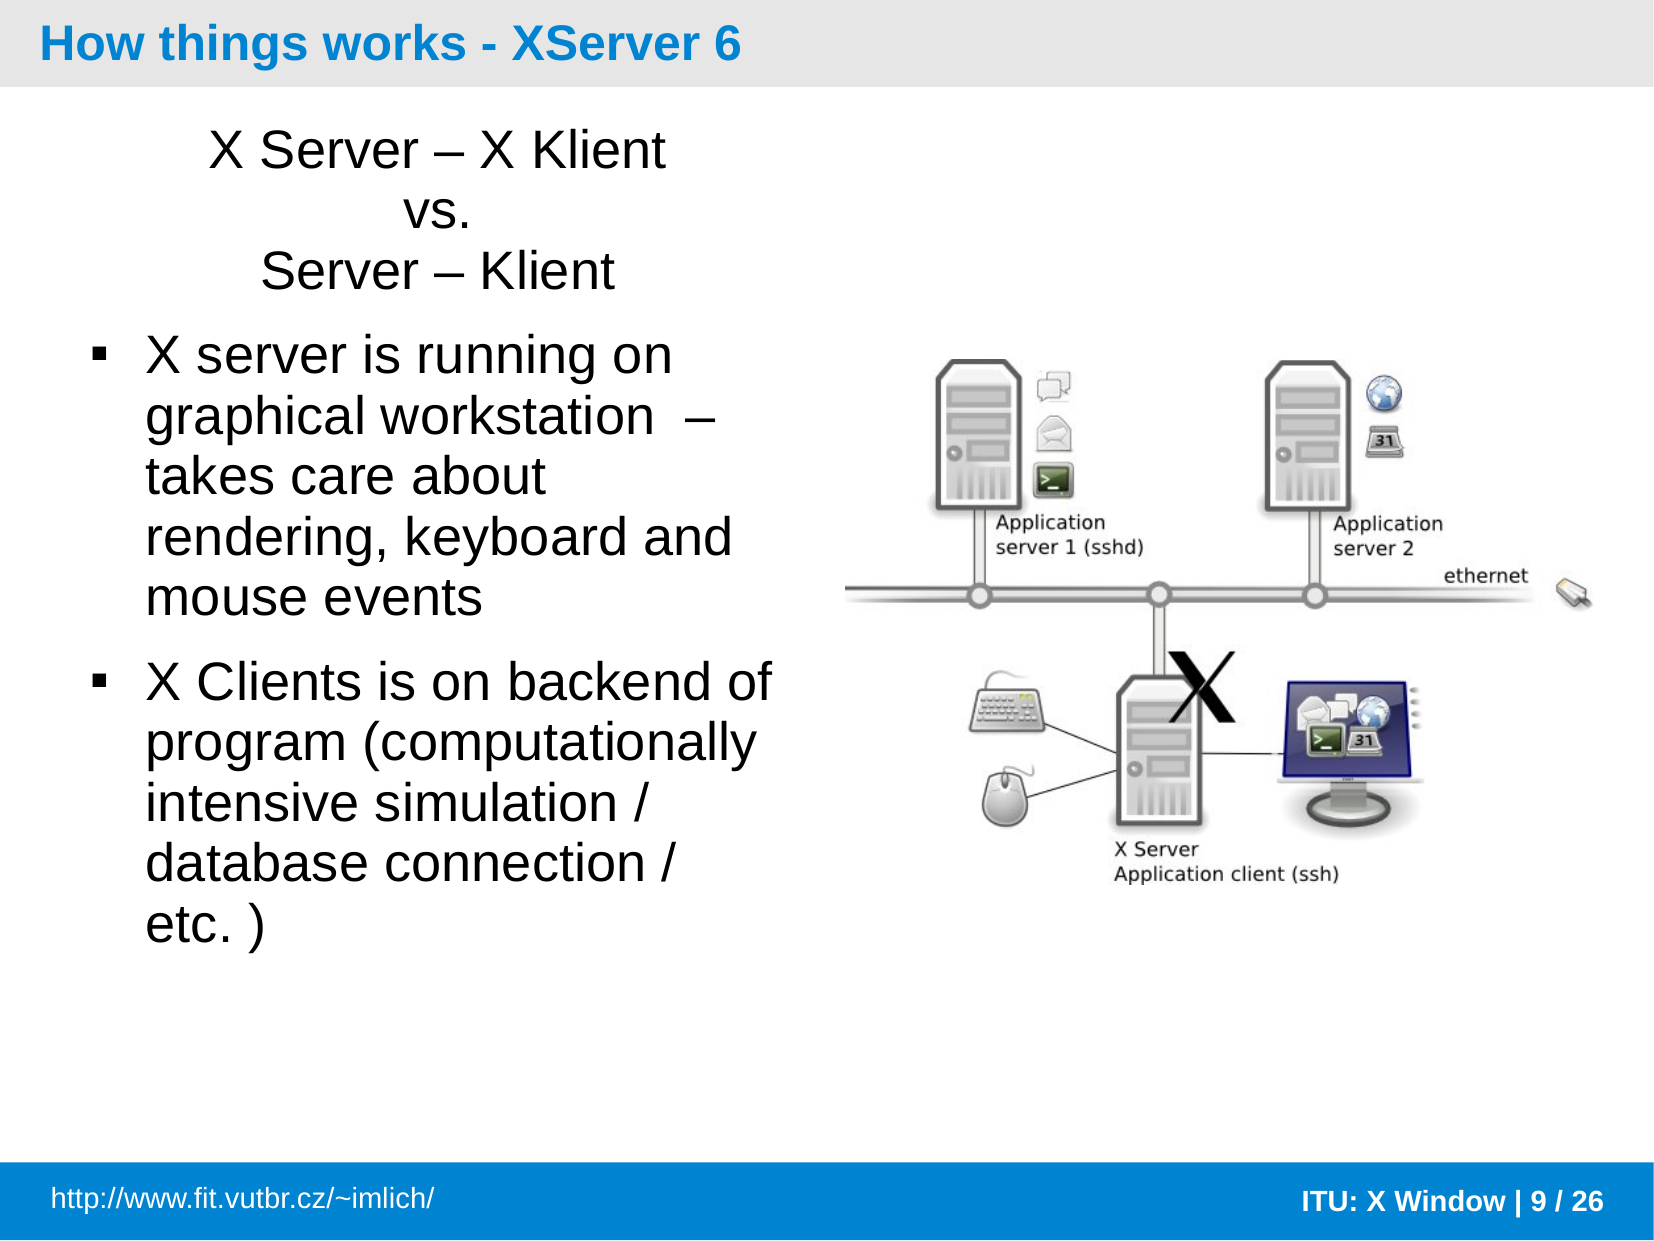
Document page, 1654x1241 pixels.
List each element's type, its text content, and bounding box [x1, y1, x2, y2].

picture [845, 359, 1597, 885]
list X Server – X Klient vs. Server – Klient X server is running on graphical workstation – takes care about rendering, keyboard and mouse events X Clients is on backend of program (computationally intensive simulation / database connection / etc. ) [75, 119, 802, 1126]
title How things works - XServer 6 [39, 5, 1615, 81]
